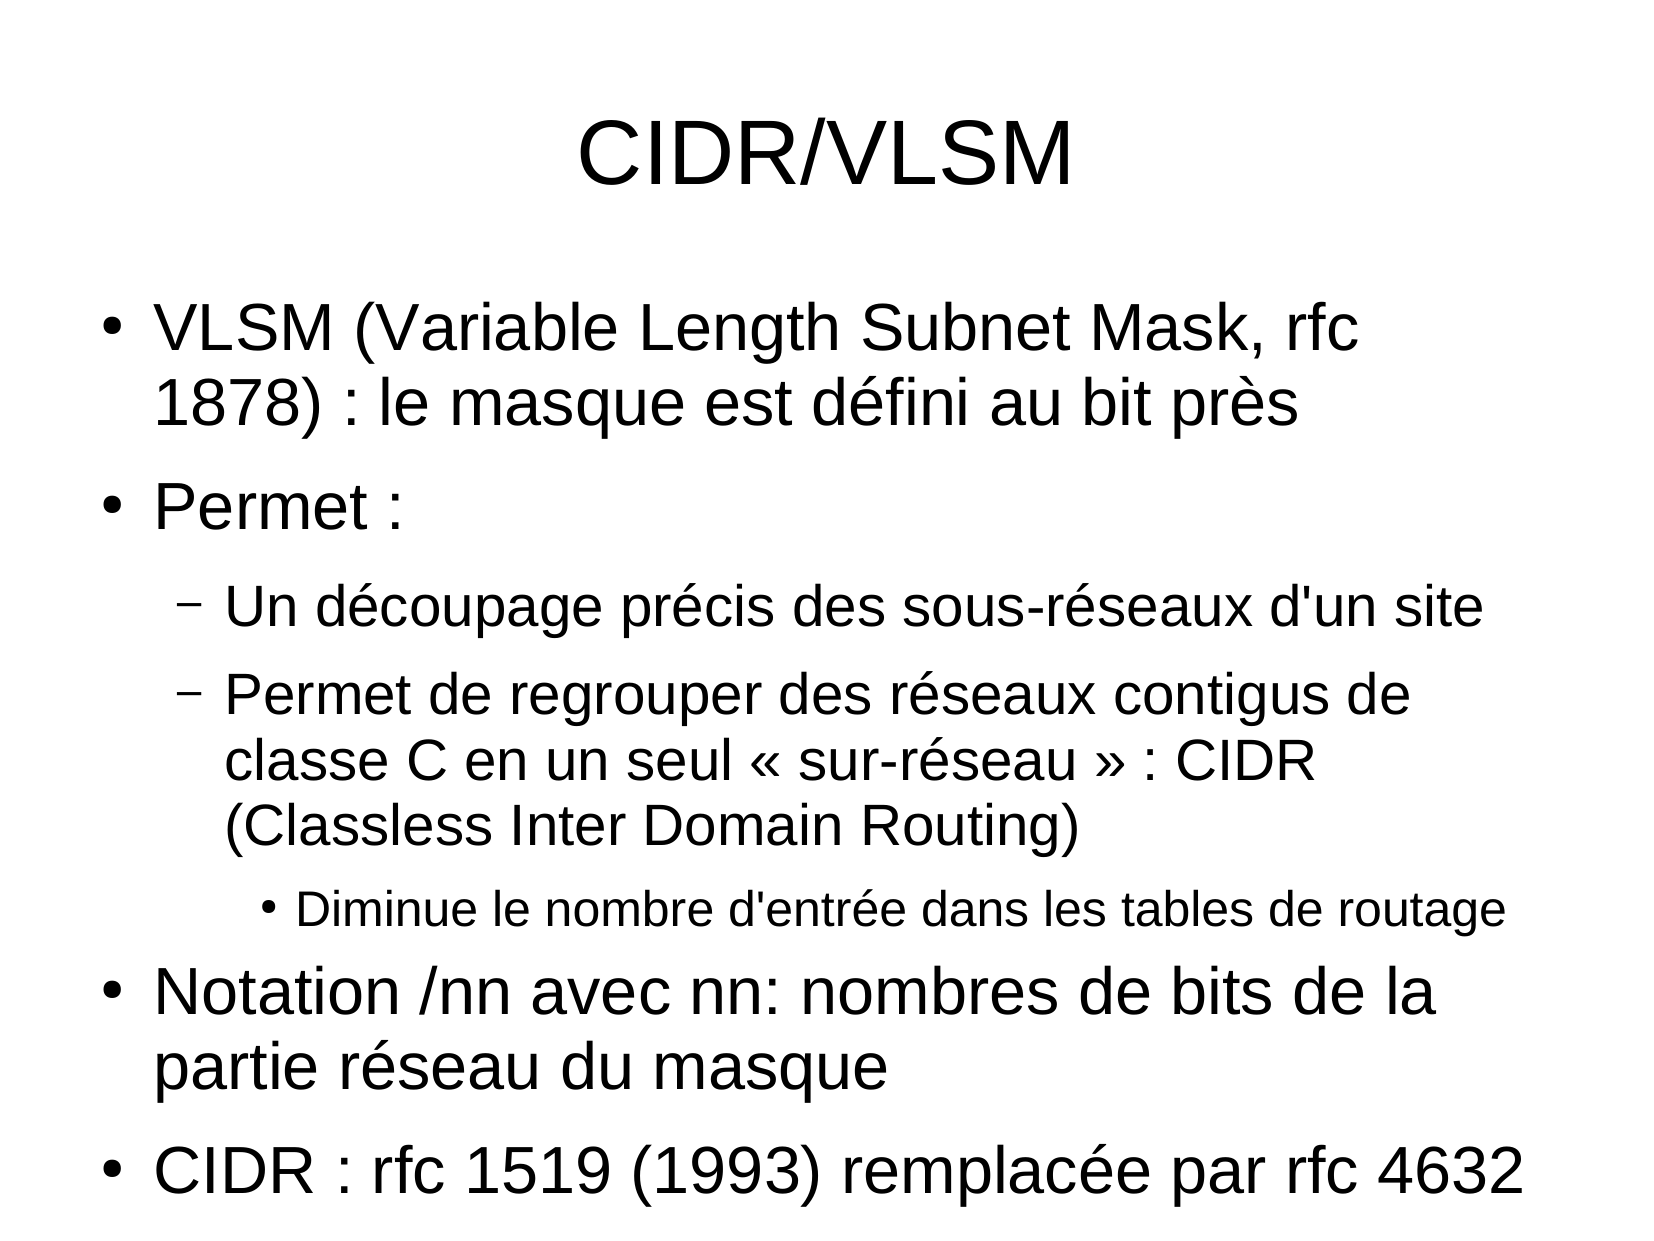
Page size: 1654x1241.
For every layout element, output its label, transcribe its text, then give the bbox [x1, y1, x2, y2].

list VLSM (Variable Length Subnet Mask, rfc 1878) : le masque est défini au bit près Permet : Un découpage précis des sous-réseaux d'un site Permet de regrouper des réseaux contigus de classe C en un seul « sur-réseau » : CIDR (Classless Inter Domain Routing) Diminue le nombre d'entrée dans les tables de routage Notation /nn avec nn: nombres de bits de la partie réseau du masque CIDR : rfc 1519 (1993) remplacée par rfc 4632 [82, 290, 1571, 1210]
title CIDR/VLSM [82, 49, 1571, 257]
